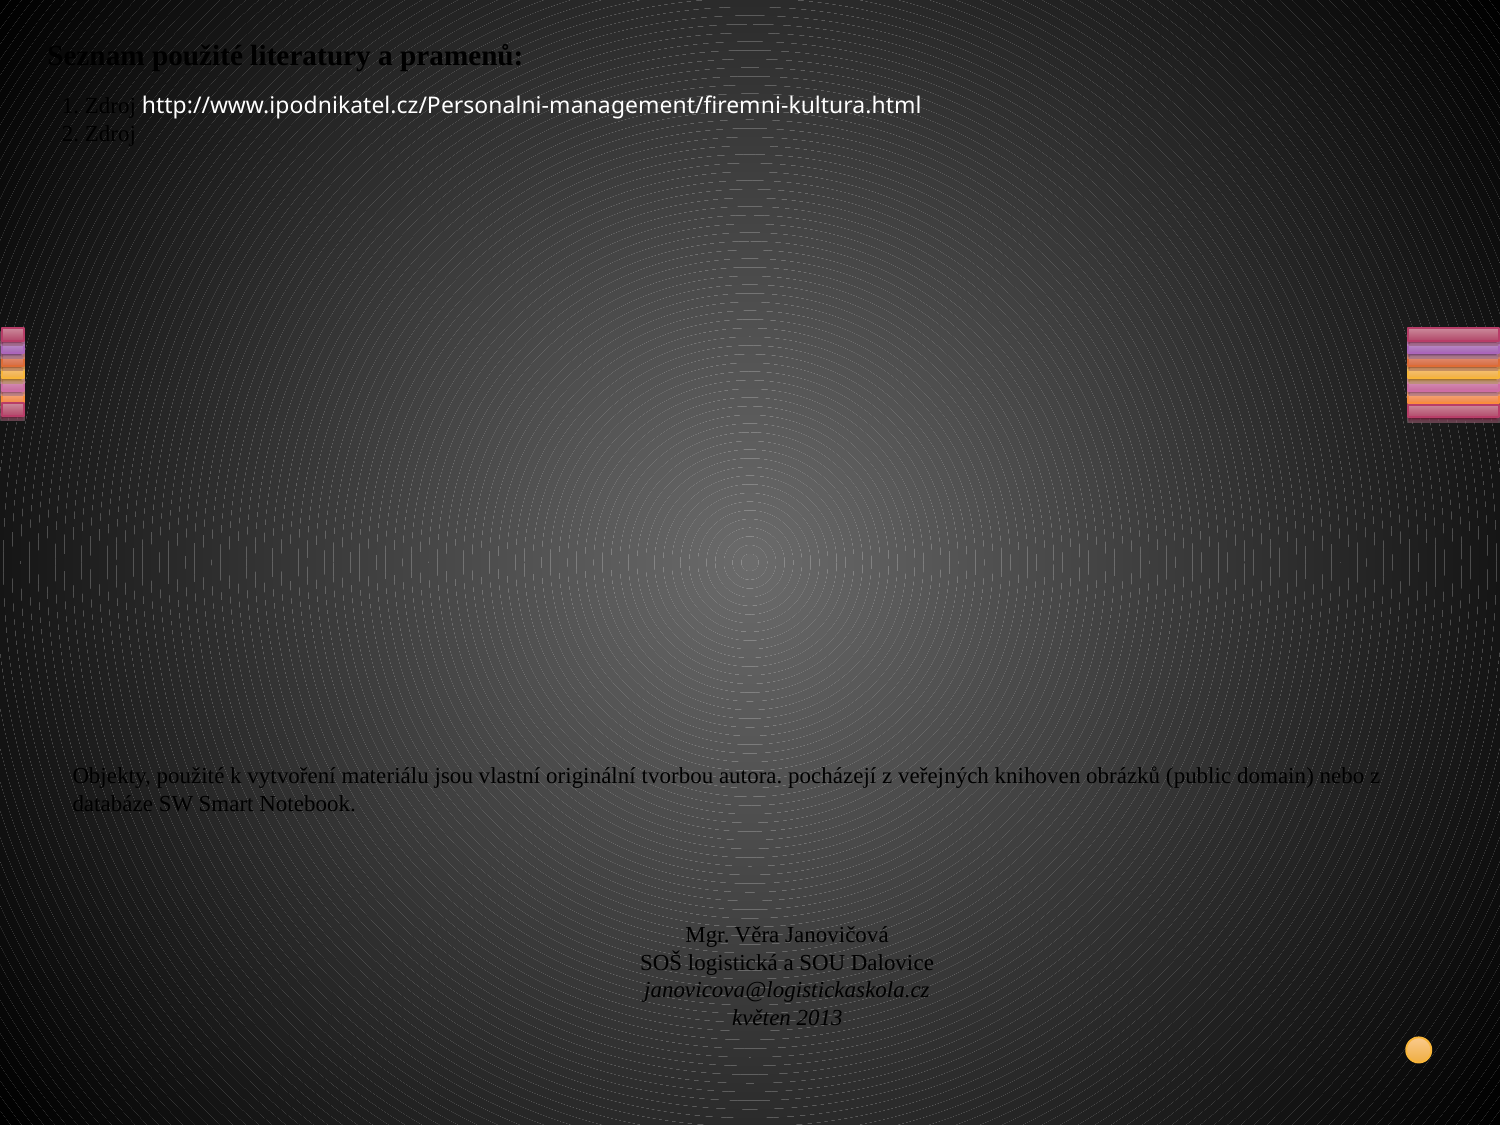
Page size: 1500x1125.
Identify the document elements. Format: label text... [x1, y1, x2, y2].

text_box 1. Zdroj http://www.ipodnikatel.cz/Personalni-management/firemni-kultura.html 2. Zdroj [48, 84, 1310, 154]
text_box Mgr. Věra Janovičová SOŠ logistická a SOU Dalovice janovicova@logistickaskola.cz květen 2013 [494, 913, 1080, 1039]
text_box Seznam použité literatury a pramenů: [33, 29, 762, 79]
text_box Objekty, použité k vytvoření materiálu jsou vlastní originální tvorbou autora. pocházejí z veřejných knihoven obrázků (public domain) nebo z databáze SW Smart Notebook. [58, 753, 1442, 823]
